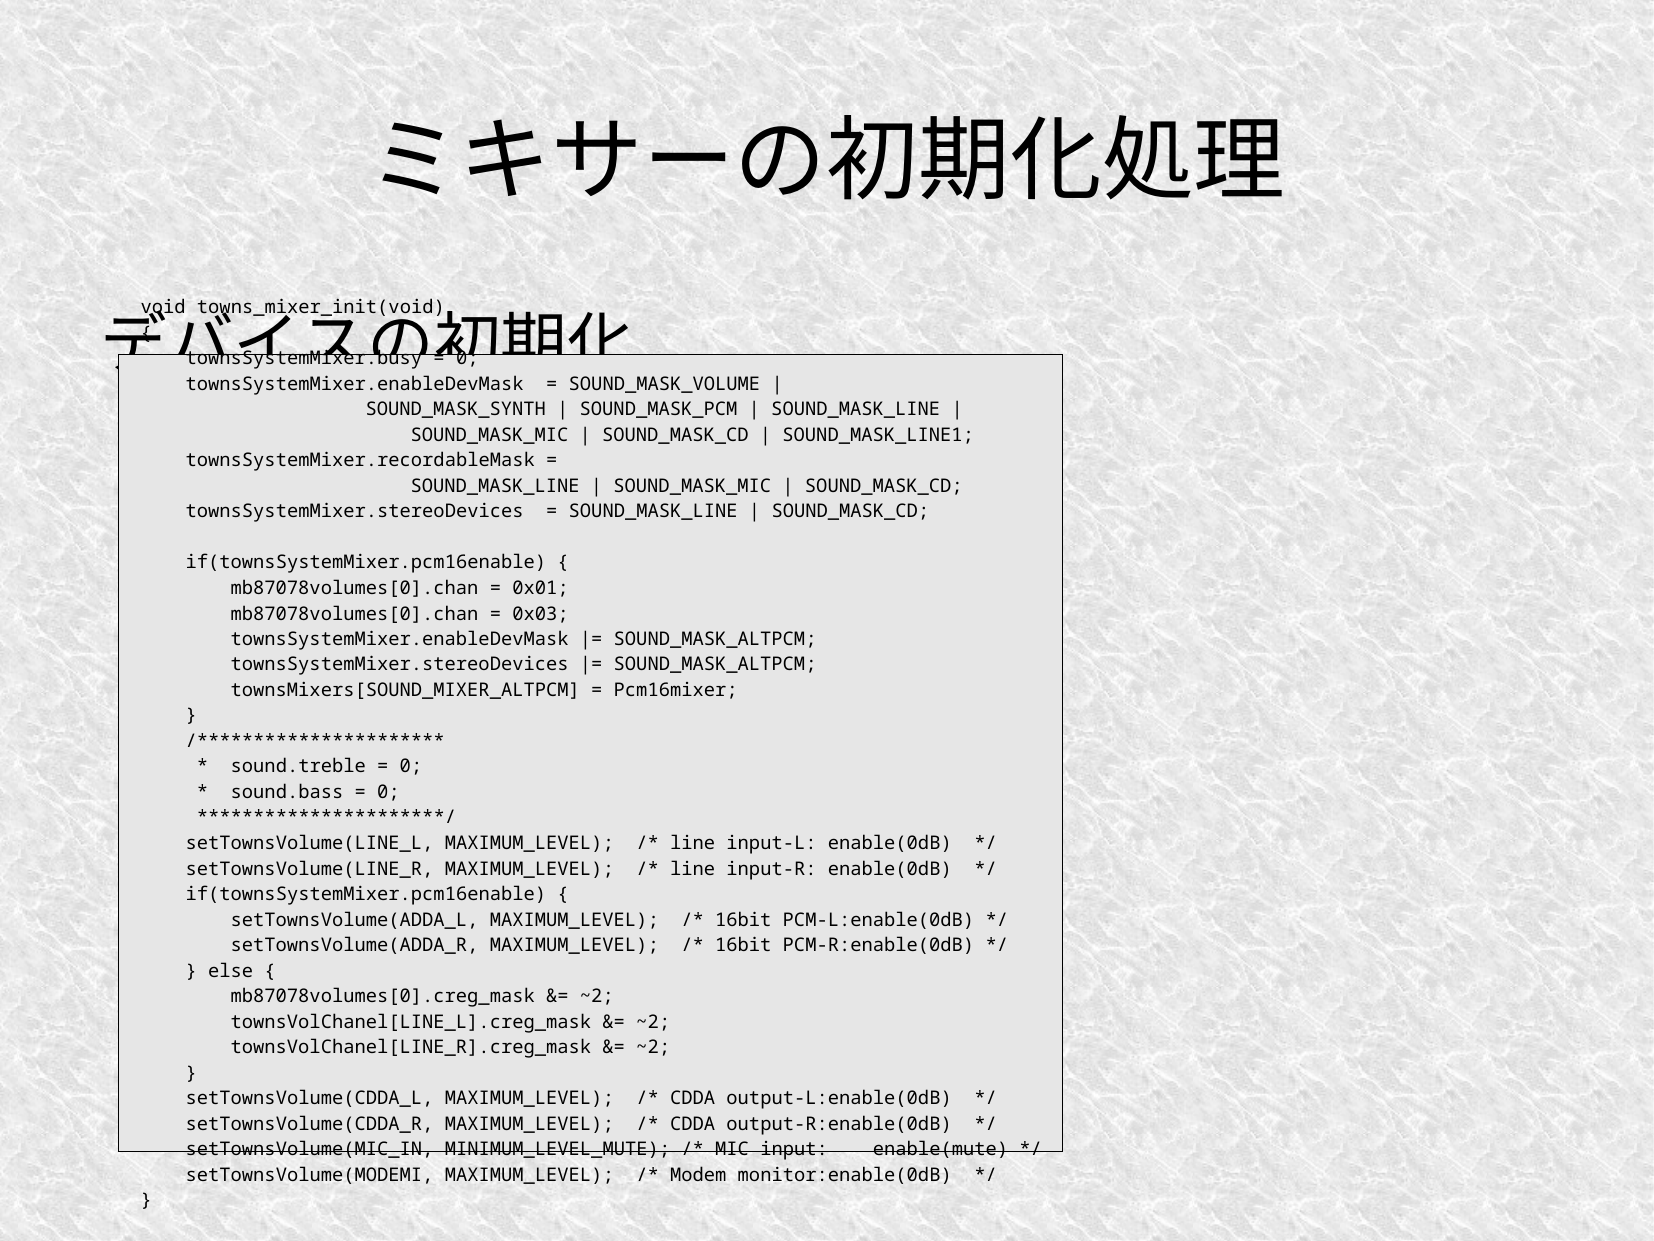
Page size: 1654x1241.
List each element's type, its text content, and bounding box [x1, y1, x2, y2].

title ミキサーの初期化処理 [82, 56, 1571, 250]
list デバイスの初期化 [82, 290, 1571, 1094]
picture [0, 0, 1654, 1241]
text_box void towns_mixer_init(void) { townsSystemMixer.busy = 0; townsSystemMixer.enableDevMask = SOUND_MASK_VOLUME | SOUND_MASK_SYNTH | SOUND_MASK_PCM | SOUND_MASK_LINE | SOUND_MASK_MIC | SOUND_MASK_CD | SOUND_MASK_LINE1; townsSystemMixer.recordableMask = SOUND_MASK_LINE | SOUND_MASK_MIC | SOUND_MASK_CD; townsSystemMixer.stereoDevices = SOUND_MASK_LINE | SOUND_MASK_CD; if(townsSystemMixer.pcm16enable) { mb87078volumes[0].chan = 0x01; mb87078volumes[0].chan = 0x03; townsSystemMixer.enableDevMask |= SOUND_MASK_ALTPCM; townsSystemMixer.stereoDevices |= SOUND_MASK_ALTPCM; townsMixers[SOUND_MIXER_ALTPCM] = Pcm16mixer; } /********************** * sound.treble = 0; * sound.bass = 0; **********************/ setTownsVolume(LINE_L, MAXIMUM_LEVEL); /* line input-L: enable(0dB) */ setTownsVolume(LINE_R, MAXIMUM_LEVEL); /* line input-R: enable(0dB) */ if(townsSystemMixer.pcm16enable) { setTownsVolume(ADDA_L, MAXIMUM_LEVEL); /* 16bit PCM-L:enable(0dB) */ setTownsVolume(ADDA_R, MAXIMUM_LEVEL); /* 16bit PCM-R:enable(0dB) */ } else { mb87078volumes[0].creg_mask &= ~2; townsVolChanel[LINE_L].creg_mask &= ~2; townsVolChanel[LINE_R].creg_mask &= ~2; } setTownsVolume(CDDA_L, MAXIMUM_LEVEL); /* CDDA output-L:enable(0dB) */ setTownsVolume(CDDA_R, MAXIMUM_LEVEL); /* CDDA output-R:enable(0dB) */ setTownsVolume(MIC_IN, MINIMUM_LEVEL_MUTE); /* MIC input: enable(mute) */ setTownsVolume(MODEMI, MAXIMUM_LEVEL); /* Modem monitor:enable(0dB) */ } [118, 354, 1063, 1152]
